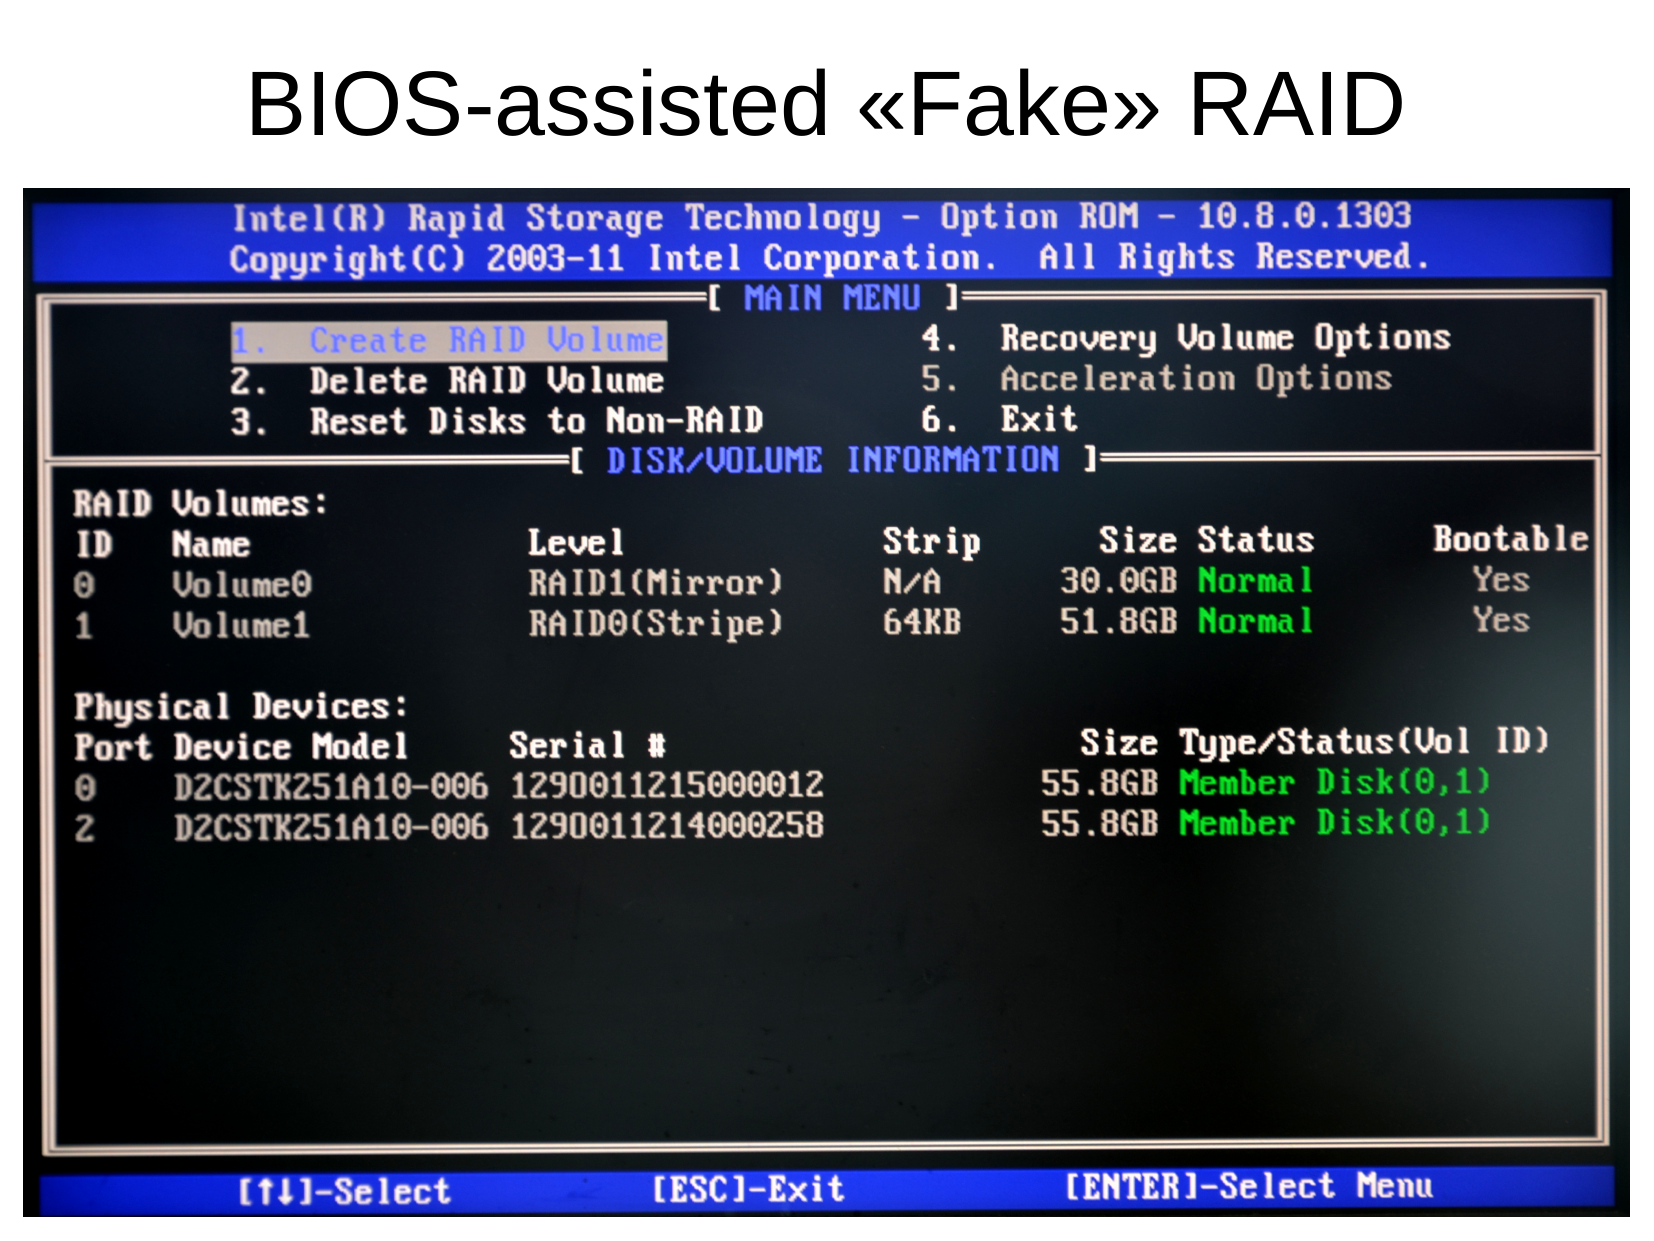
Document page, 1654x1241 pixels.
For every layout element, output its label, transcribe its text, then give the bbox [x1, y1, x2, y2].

picture [23, 188, 1630, 1217]
title BIOS-assisted «Fake» RAID [82, 0, 1571, 188]
